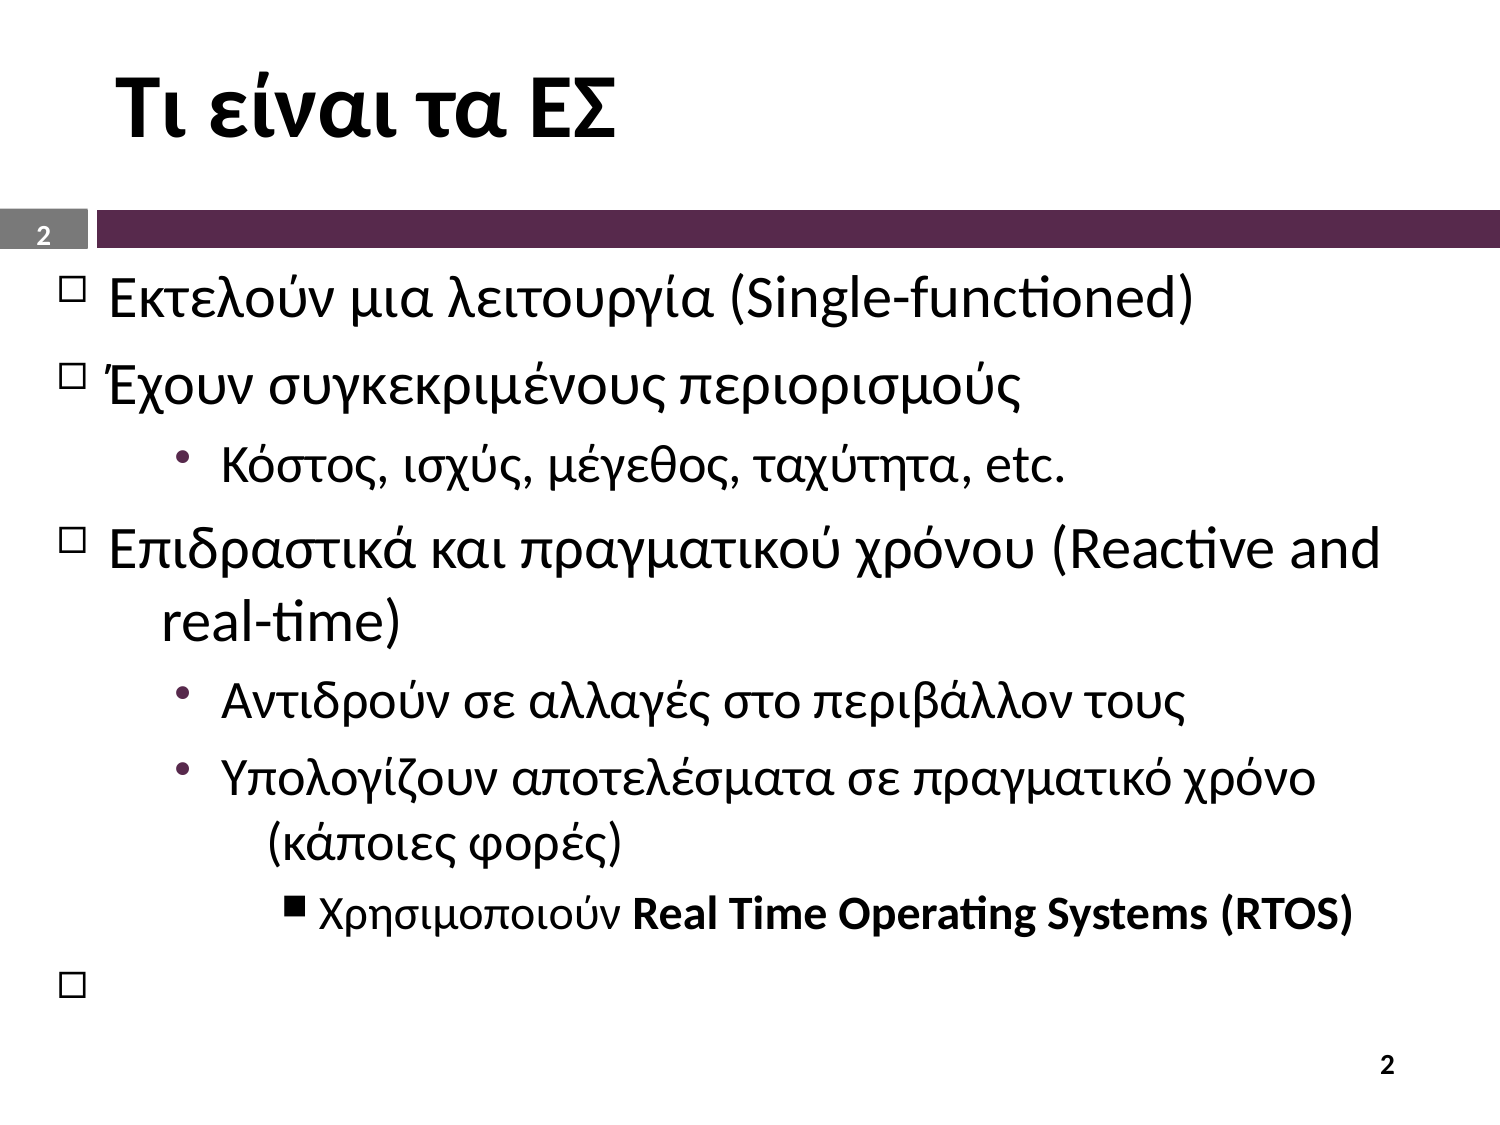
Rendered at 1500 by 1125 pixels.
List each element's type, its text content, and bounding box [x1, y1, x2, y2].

list Εκτελούν μια λειτουργία (Single-functioned) Έχουν συγκεκριμένους περιορισμούς Κόστος, ισχύς, μέγεθος, ταχύτητα, etc. Επιδραστικά και πραγματικού χρόνου (Reactive and real-time) Αντιδρούν σε αλλαγές στο περιβάλλον τους Υπολογίζουν αποτελέσματα σε πραγματικό χρόνο (κάποιες φορές) Χρησιμοποιούν Real Time Operating Systems (RTOS) [41, 249, 1483, 988]
text_box [0, 208, 88, 249]
title Τι είναι τα ΕΣ [100, 19, 1438, 182]
text_box [1312, 1025, 1463, 1101]
